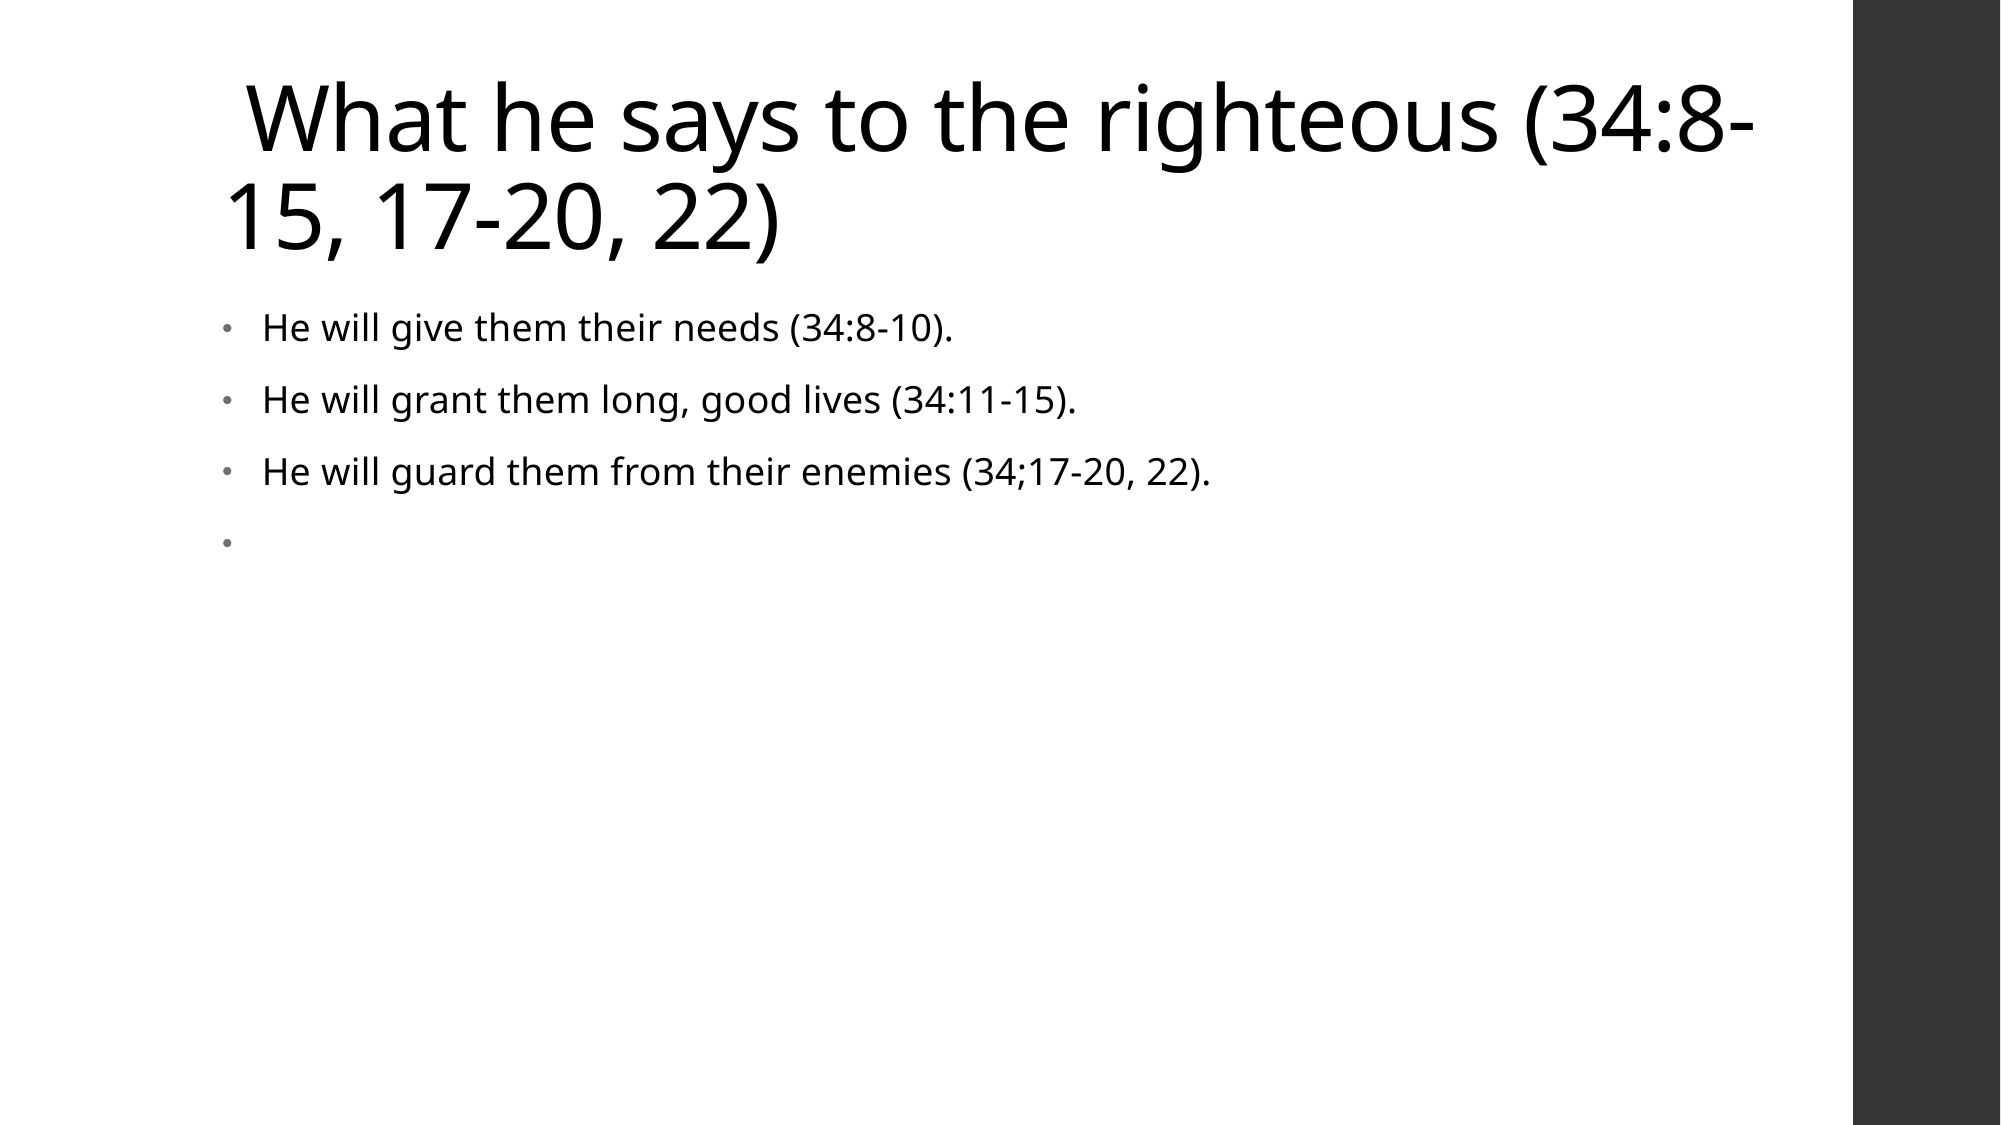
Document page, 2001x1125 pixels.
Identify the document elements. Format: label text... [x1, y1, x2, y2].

list He will give them their needs (34:8-10). He will grant them long, good lives (34:11-15). He will guard them from their enemies (34;17-20, 22). [206, 299, 1617, 1014]
title What he says to the righteous (34:8-15, 17-20, 22) [206, 60, 1797, 278]
